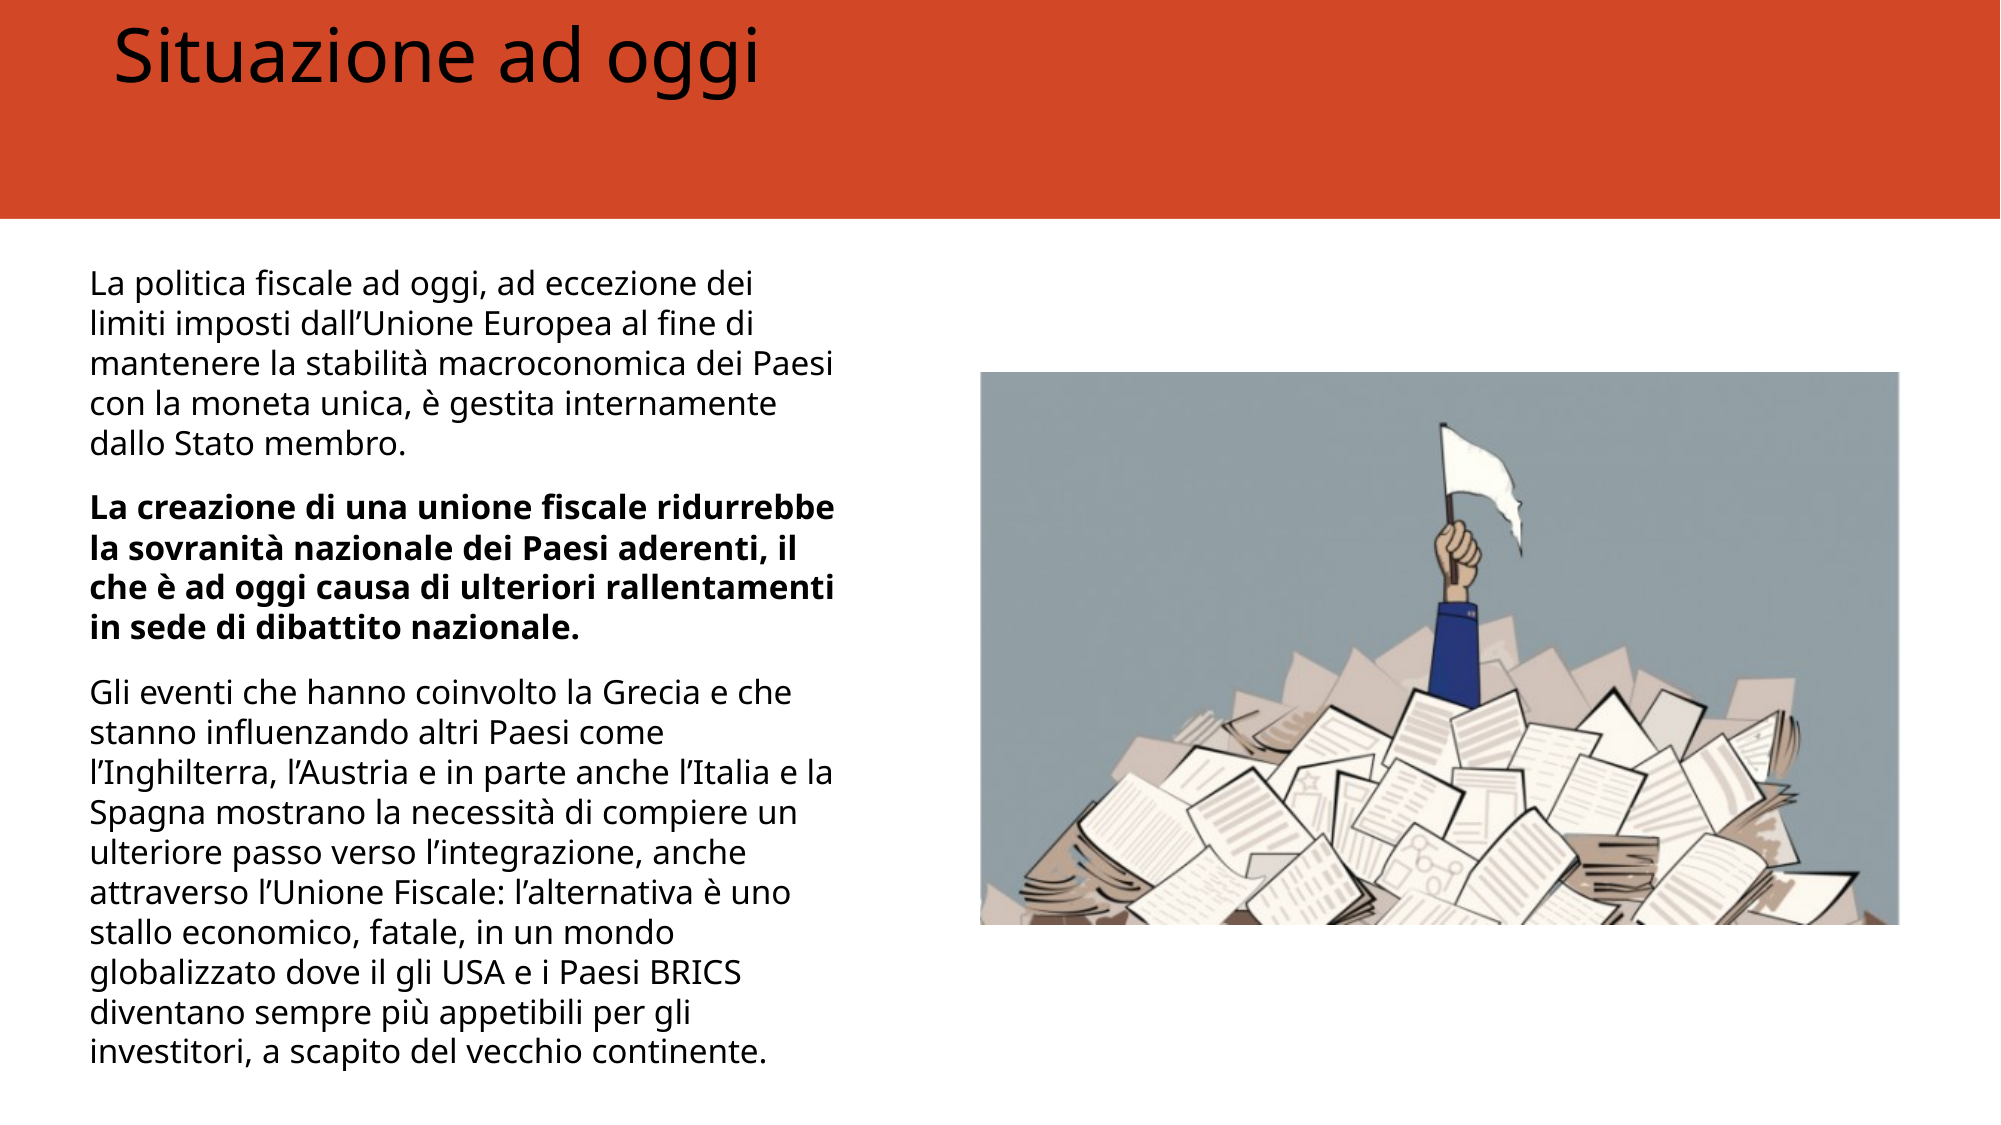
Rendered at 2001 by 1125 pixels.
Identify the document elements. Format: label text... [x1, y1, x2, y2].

picture [980, 372, 1901, 925]
title Situazione ad oggi [99, 0, 1863, 199]
text_box La politica fiscale ad oggi, ad eccezione dei limiti imposti dall’Unione Europea al fine di mantenere la stabilità macroconomica dei Paesi con la moneta unica, è gestita internamente dallo Stato membro. La creazione di una unione fiscale ridurrebbe la sovranità nazionale dei Paesi aderenti, il che è ad oggi causa di ulteriori rallentamenti in sede di dibattito nazionale. Gli eventi che hanno coinvolto la Grecia e che stanno influenzando altri Paesi come l’Inghilterra, l’Austria e in parte anche l’Italia e la Spagna mostrano la necessità di compiere un ulteriore passo verso l’integrazione, anche attraverso l’Unione Fiscale: l’alternativa è uno stallo economico, fatale, in un mondo globalizzato dove il gli USA e i Paesi BRICS diventano sempre più appetibili per gli investitori, a scapito del vecchio continente. [74, 254, 853, 1103]
